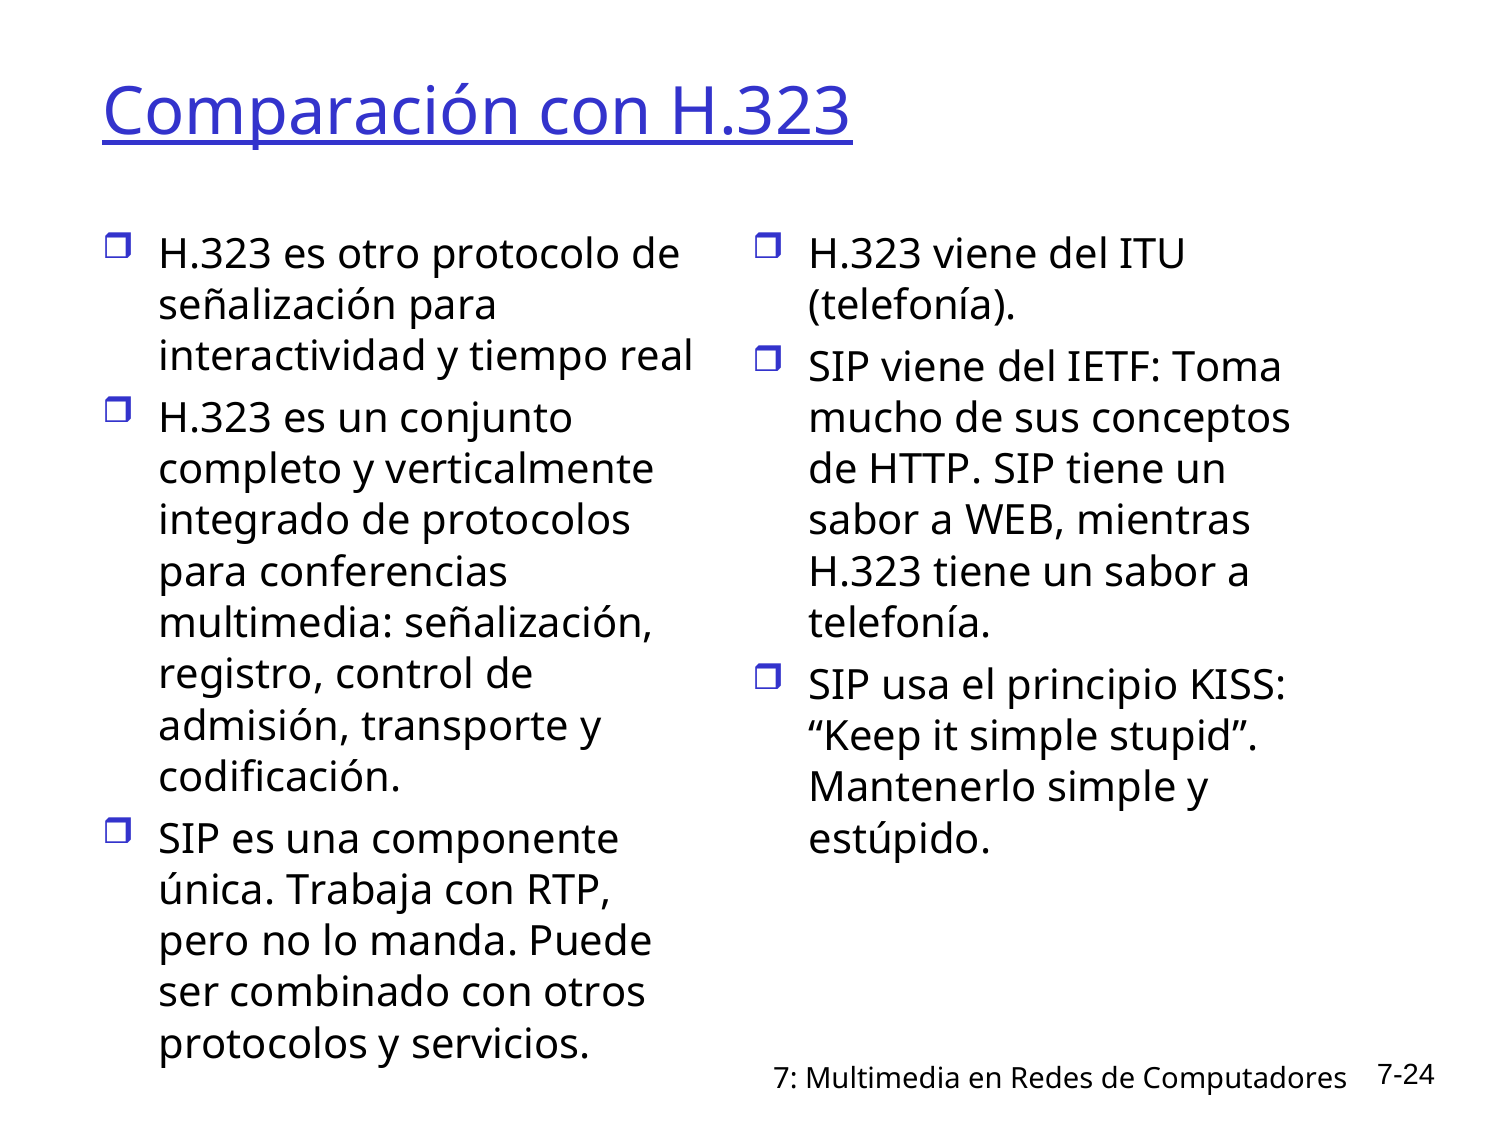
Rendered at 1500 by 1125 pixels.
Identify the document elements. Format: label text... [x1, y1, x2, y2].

list H.323 es otro protocolo de señalización para interactividad y tiempo real H.323 es un conjunto completo y verticalmente integrado de protocolos para conferencias multimedia: señalización, registro, control de admisión, transporte y codificación. SIP es una componente única. Trabaja con RTP, pero no lo manda. Puede ser combinado con otros protocolos y servicios. [87, 219, 713, 1066]
title Comparación con H.323 [87, 37, 1363, 181]
list H.323 viene del ITU (telefonía). SIP viene del IETF: Toma mucho de sus conceptos de HTTP. SIP tiene un sabor a WEB, mientras H.323 tiene un sabor a telefonía. SIP usa el principio KISS: “Keep it simple stupid”. Mantenerlo simple y estúpido. [737, 219, 1363, 1026]
